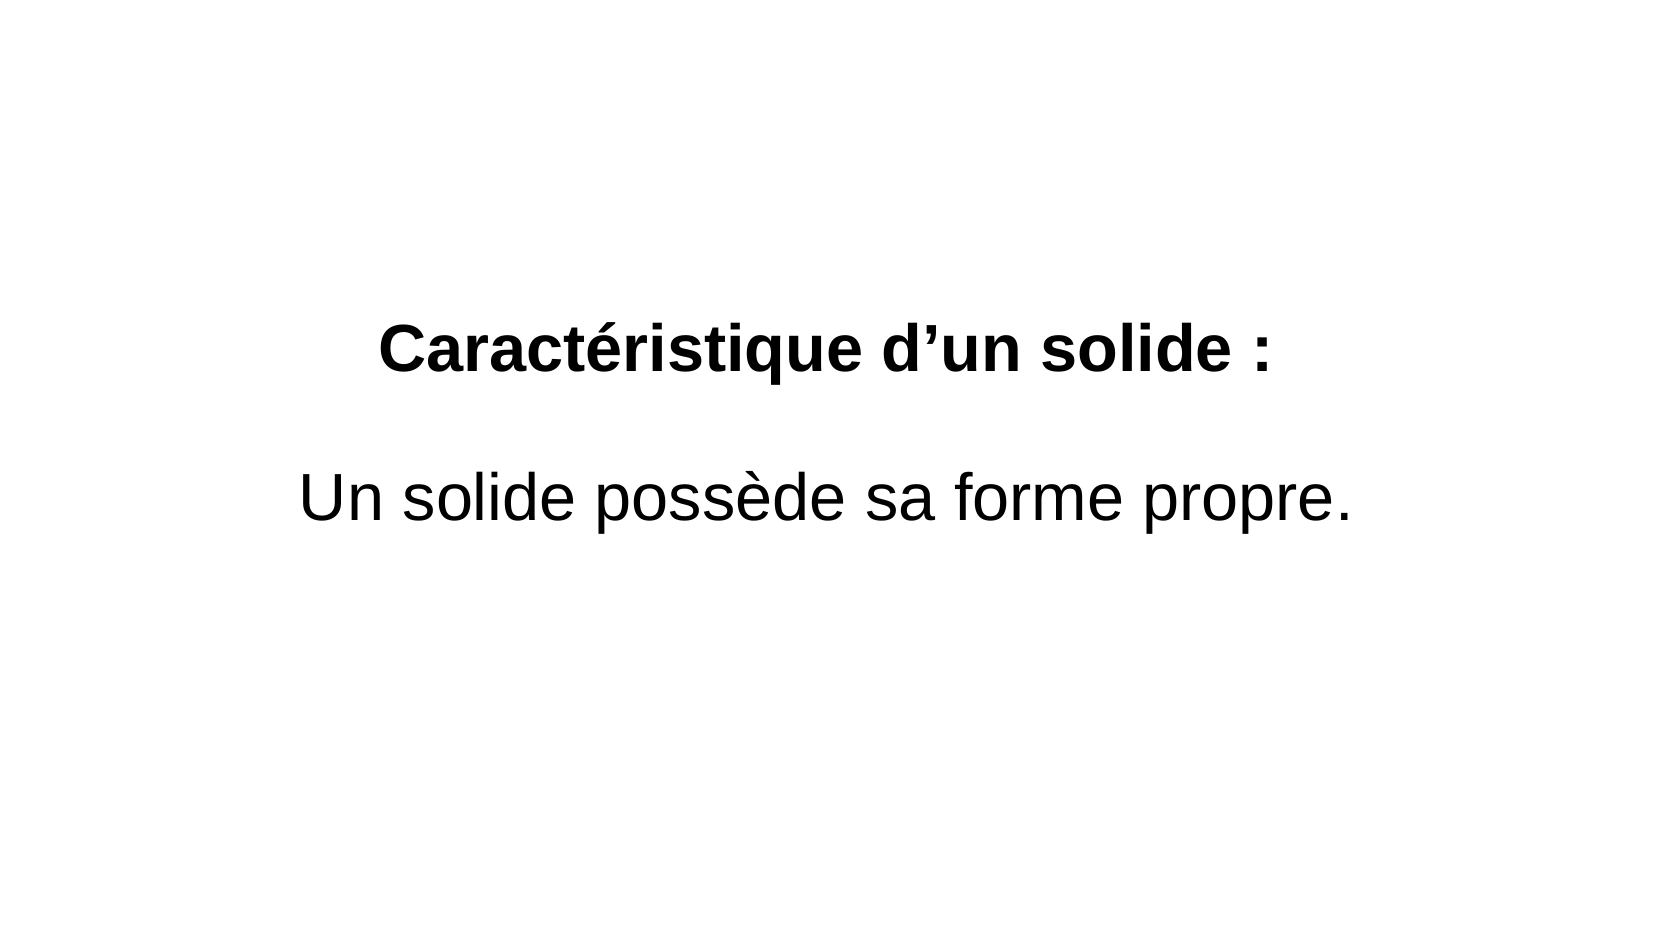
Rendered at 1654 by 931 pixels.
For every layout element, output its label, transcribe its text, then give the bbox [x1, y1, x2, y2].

subtitle Caractéristique d’un solide : Un solide possède sa forme propre. [82, 88, 1571, 758]
